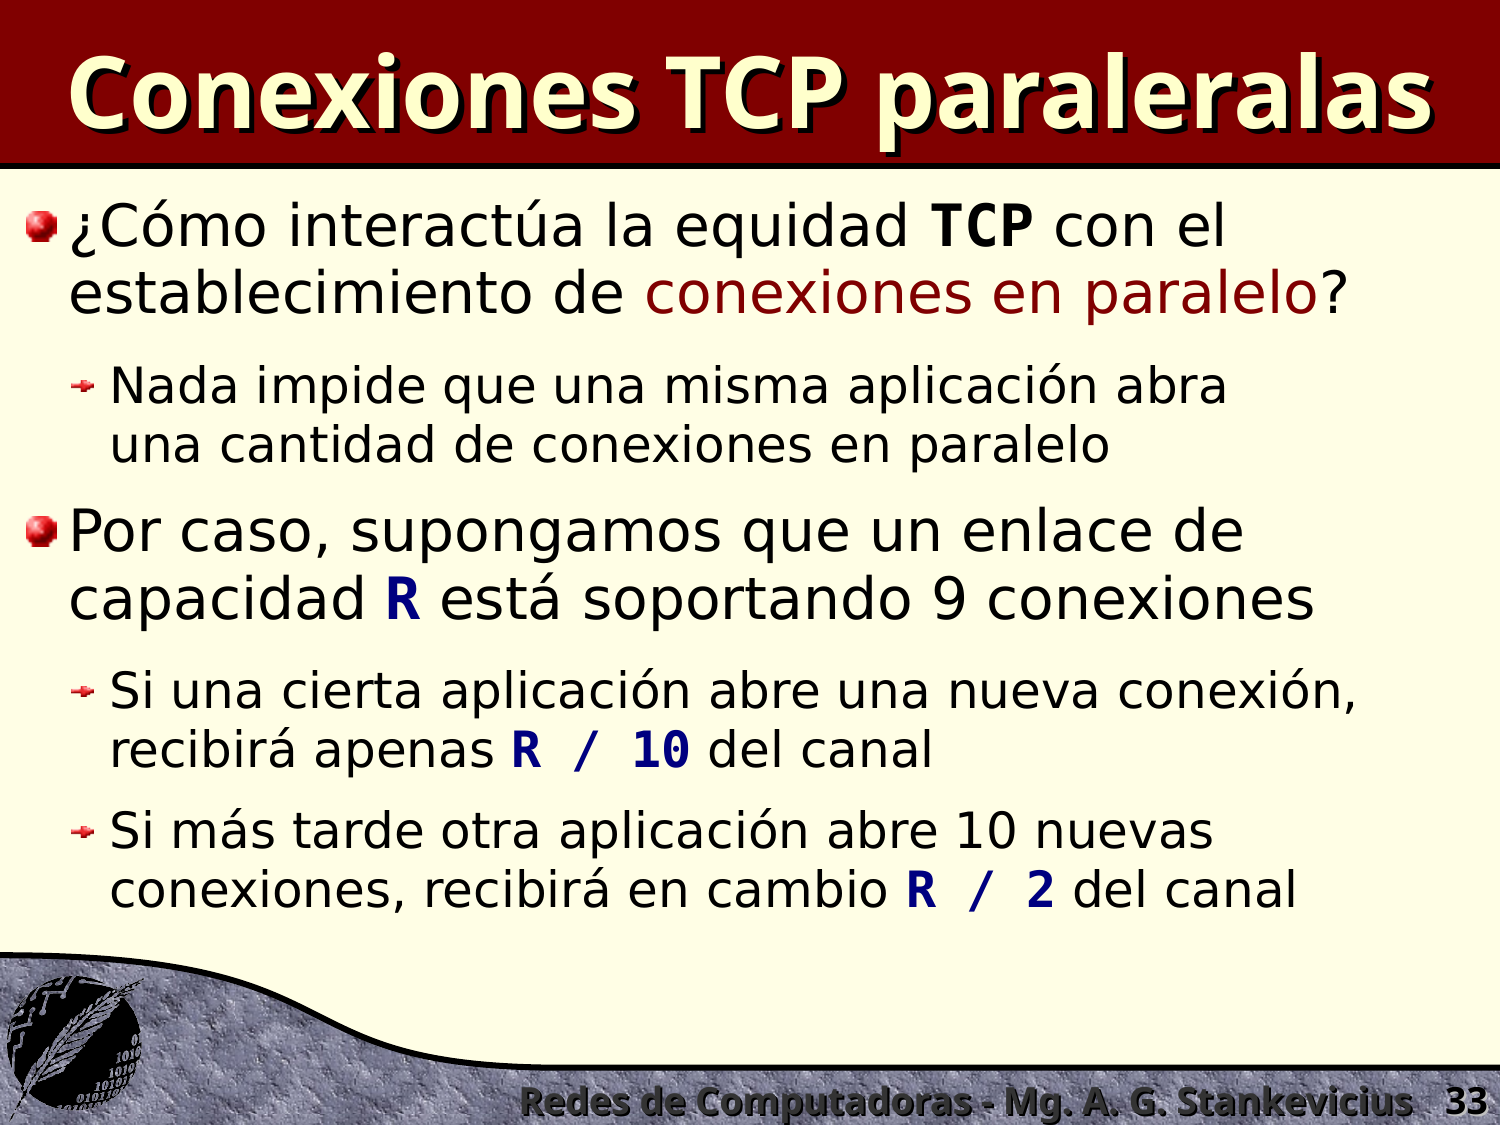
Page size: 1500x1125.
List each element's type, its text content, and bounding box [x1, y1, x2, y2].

title Conexiones TCP paraleralas [15, 5, 1485, 160]
list ¿Cómo interactúa la equidad TCP con el establecimiento de conexiones en paralelo? Nada impide que una misma aplicación abra una cantidad de conexiones en paralelo Por caso, supongamos que un enlace de capacidad R está soportando 9 conexiones Si una cierta aplicación abre una nueva conexión, recibirá apenas R / 10 del canal Si más tarde otra aplicación abre 10 nuevas conexiones, recibirá en cambio R / 2 del canal [11, 192, 1486, 921]
picture [790, 1100, 795, 1110]
picture [1047, 1100, 1054, 1110]
picture [0, 959, 1500, 1125]
